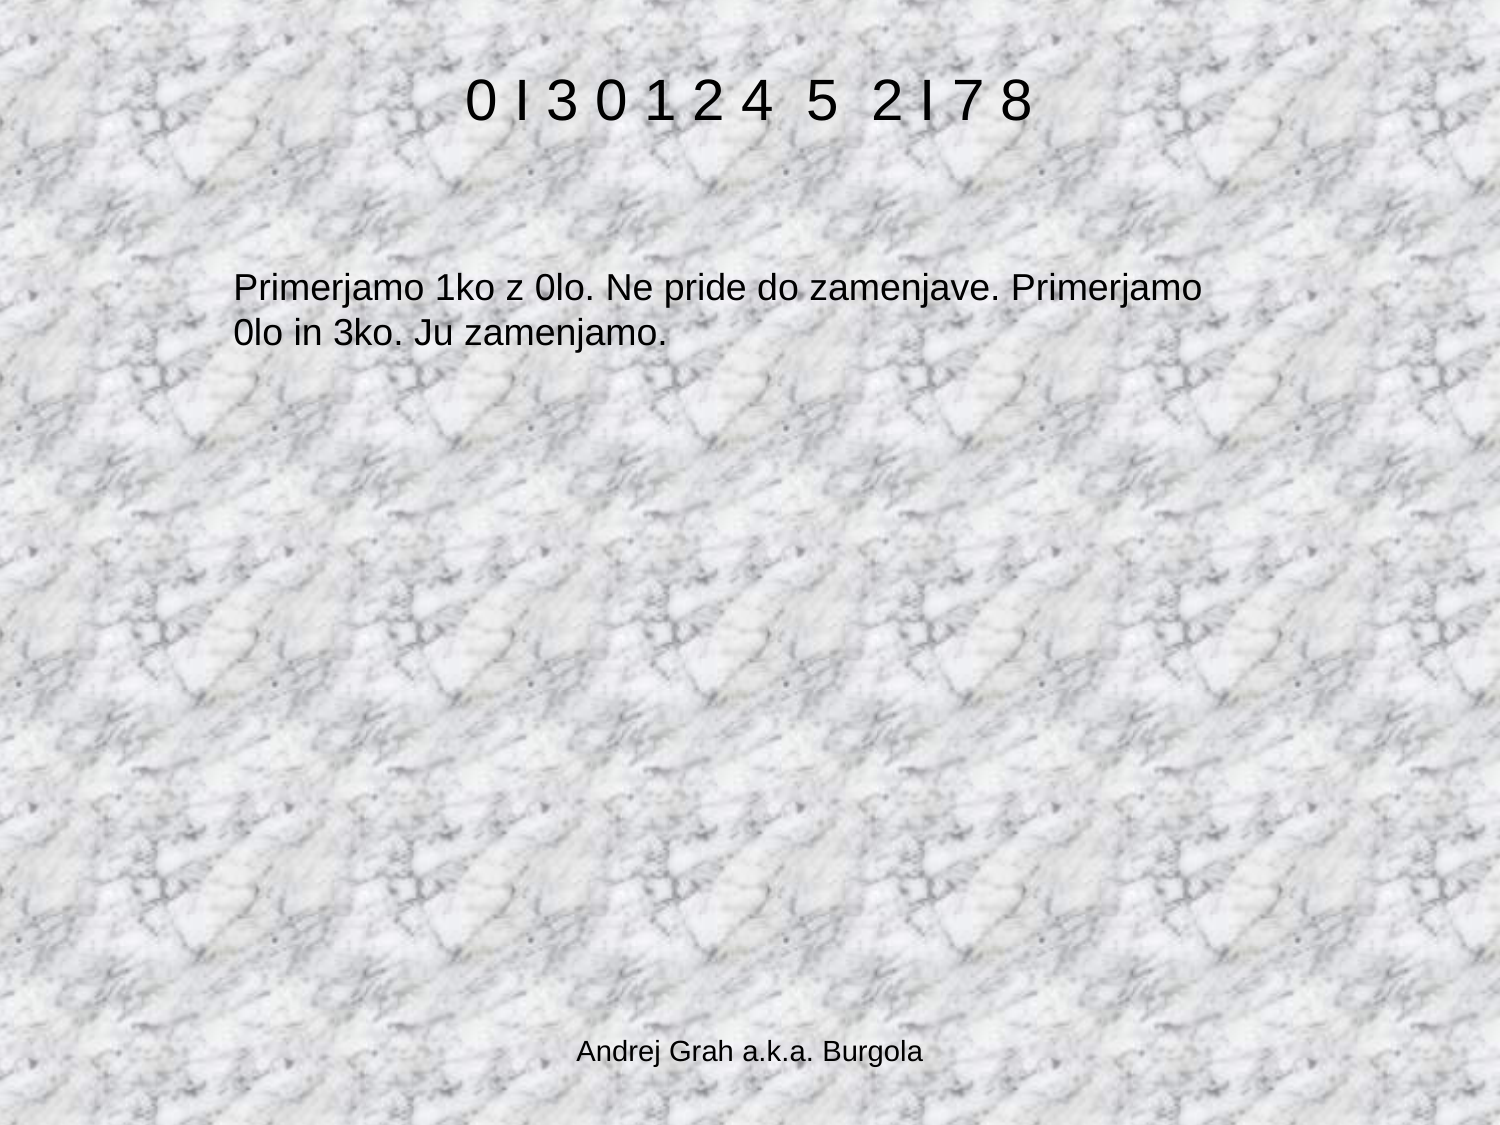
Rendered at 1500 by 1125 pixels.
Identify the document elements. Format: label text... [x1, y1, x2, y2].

text_box Andrej Grah a.k.a. Burgola [512, 1024, 988, 1103]
picture [0, 0, 1500, 1125]
text_box Primerjamo 1ko z 0lo. Ne pride do zamenjave. Primerjamo 0lo in 3ko. Ju zamenjamo. [218, 255, 1235, 361]
text_box 0 I 3 0 1 2 4 5 2 I 7 8 [265, 54, 1235, 141]
